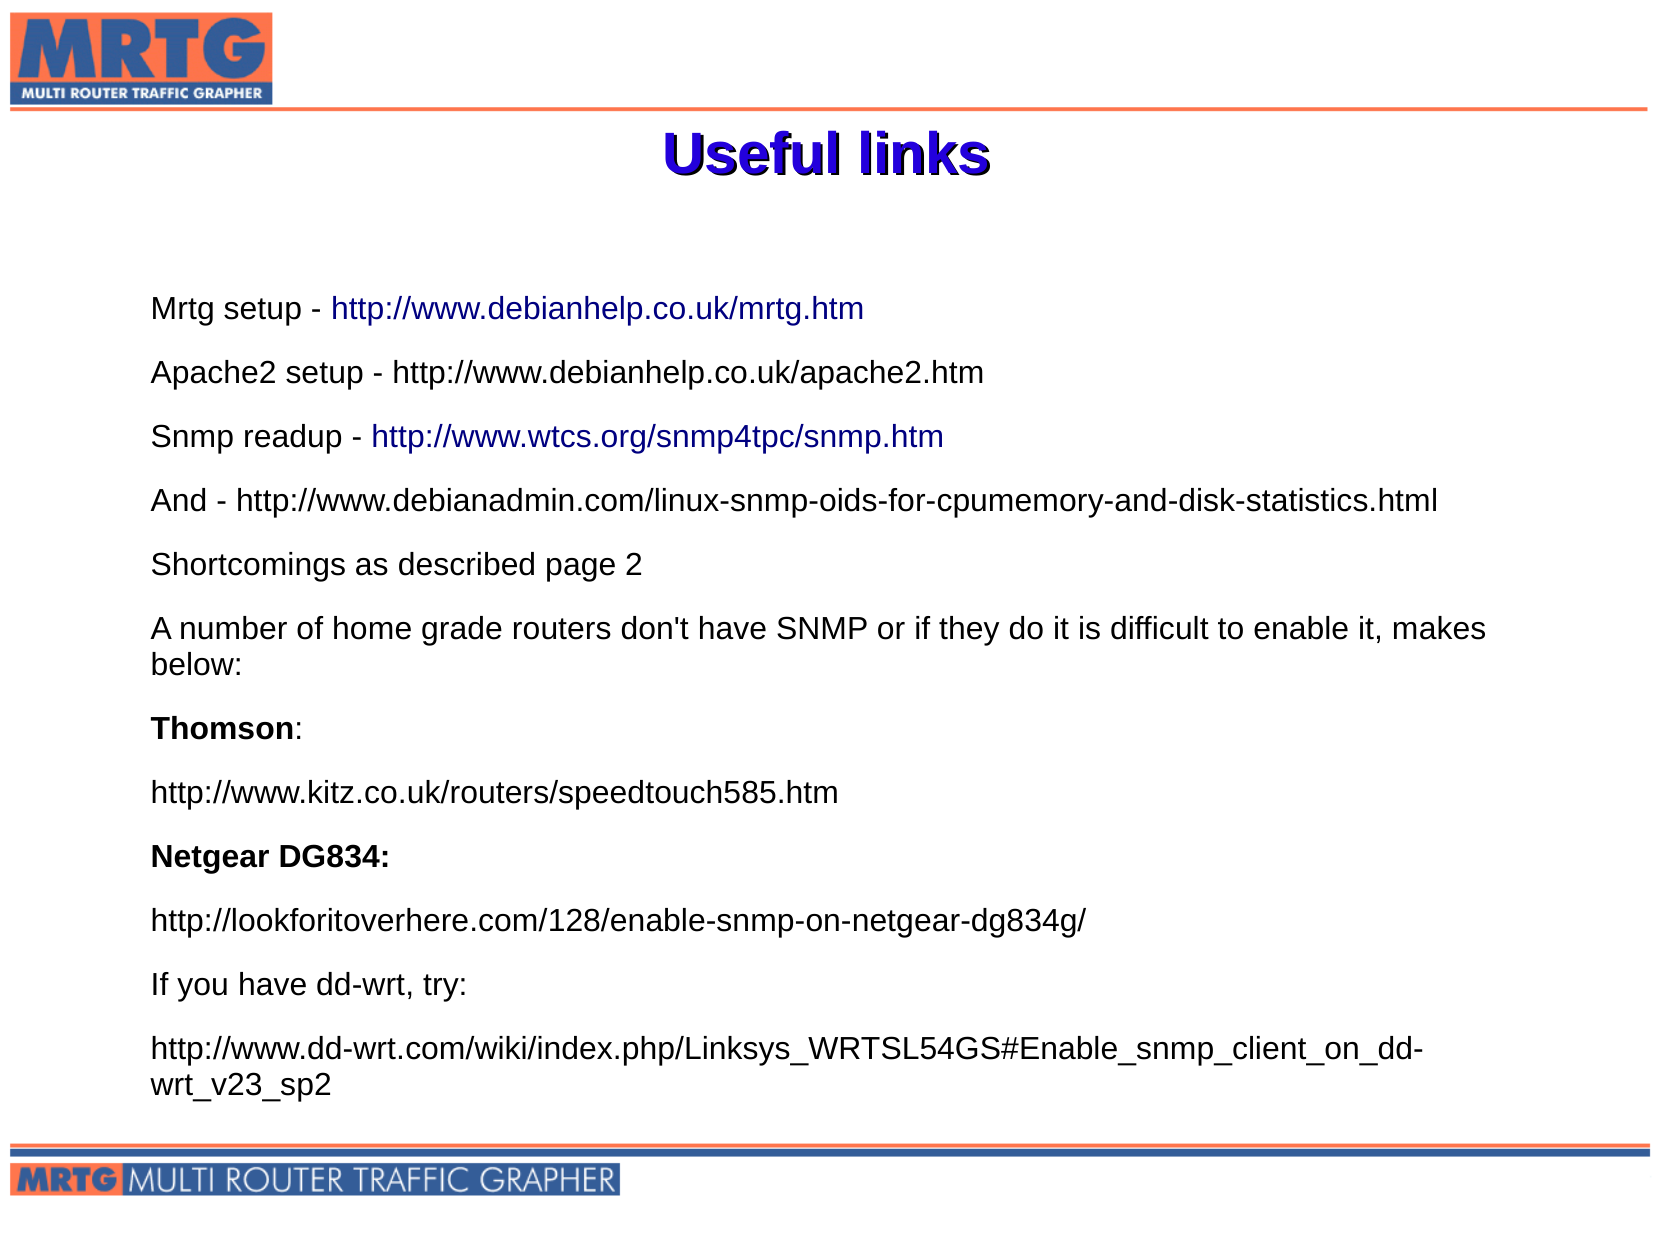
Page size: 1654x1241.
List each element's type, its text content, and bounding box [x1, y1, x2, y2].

picture [0, 1, 1654, 119]
picture [0, 1136, 1654, 1241]
title Useful links [82, 49, 1571, 257]
list Mrtg setup - http://www.debianhelp.co.uk/mrtg.htm Apache2 setup - http://www.debianhelp.co.uk/apache2.htm Snmp readup - http://www.wtcs.org/snmp4tpc/snmp.htm And - http://www.debianadmin.com/linux-snmp-oids-for-cpumemory-and-disk-statistics.html Shortcomings as described page 2 A number of home grade routers don't have SNMP or if they do it is difficult to enable it, makes below: Thomson: http://www.kitz.co.uk/routers/speedtouch585.htm Netgear DG834: http://lookforitoverhere.com/128/enable-snmp-on-netgear-dg834g/ If you have dd-wrt, try: http://www.dd-wrt.com/wiki/index.php/Linksys_WRTSL54GS#Enable_snmp_client_on_dd-wrt_v23_sp2 [82, 290, 1571, 1109]
